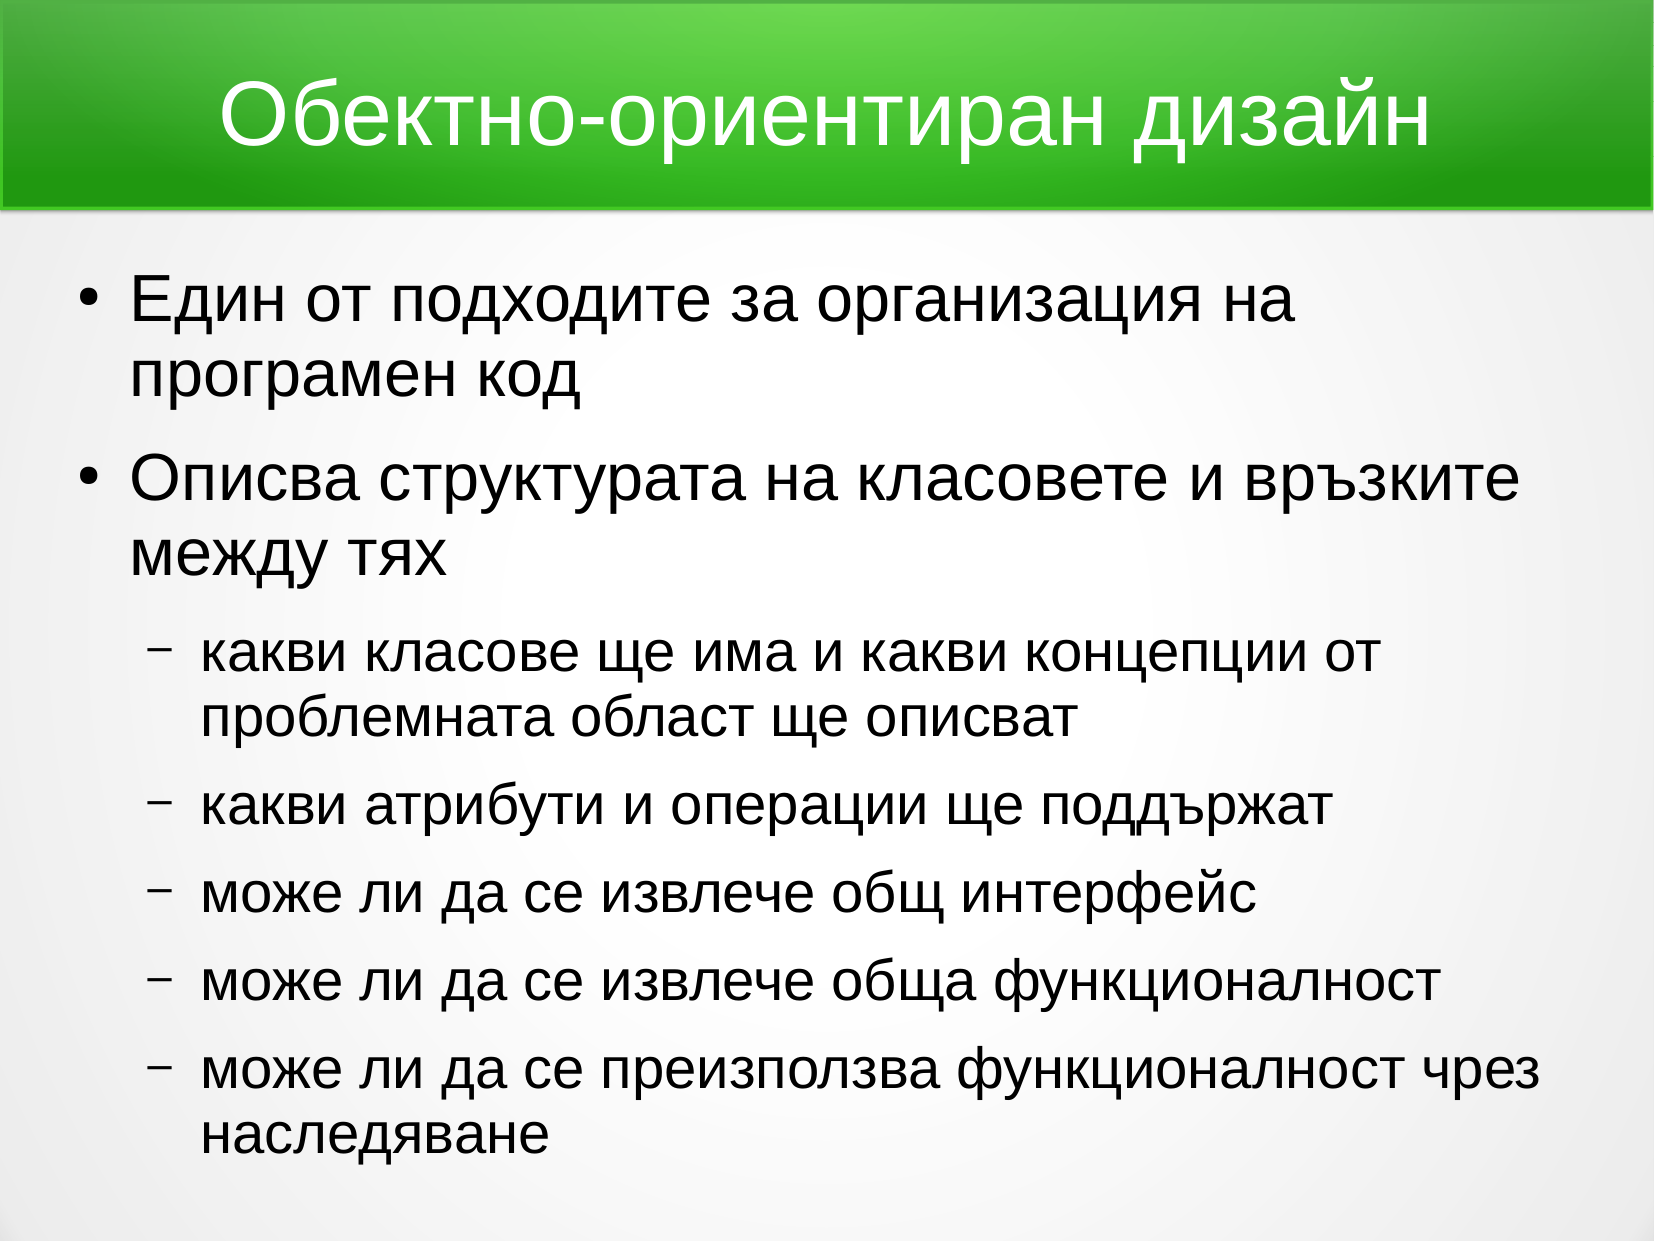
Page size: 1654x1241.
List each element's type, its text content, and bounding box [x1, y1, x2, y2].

title Обектно-ориентиран дизайн [82, 49, 1571, 179]
list Един от подходите за организация на програмен код Описва структурата на класовете и връзките между тях какви класове ще има и какви концепции от проблемната област ще описват какви атрибути и операции ще поддържат може ли да се извлече общ интерфейс може ли да се извлече обща функционалност може ли да се преизползва функционалност чрез наследяване [59, 261, 1595, 1182]
